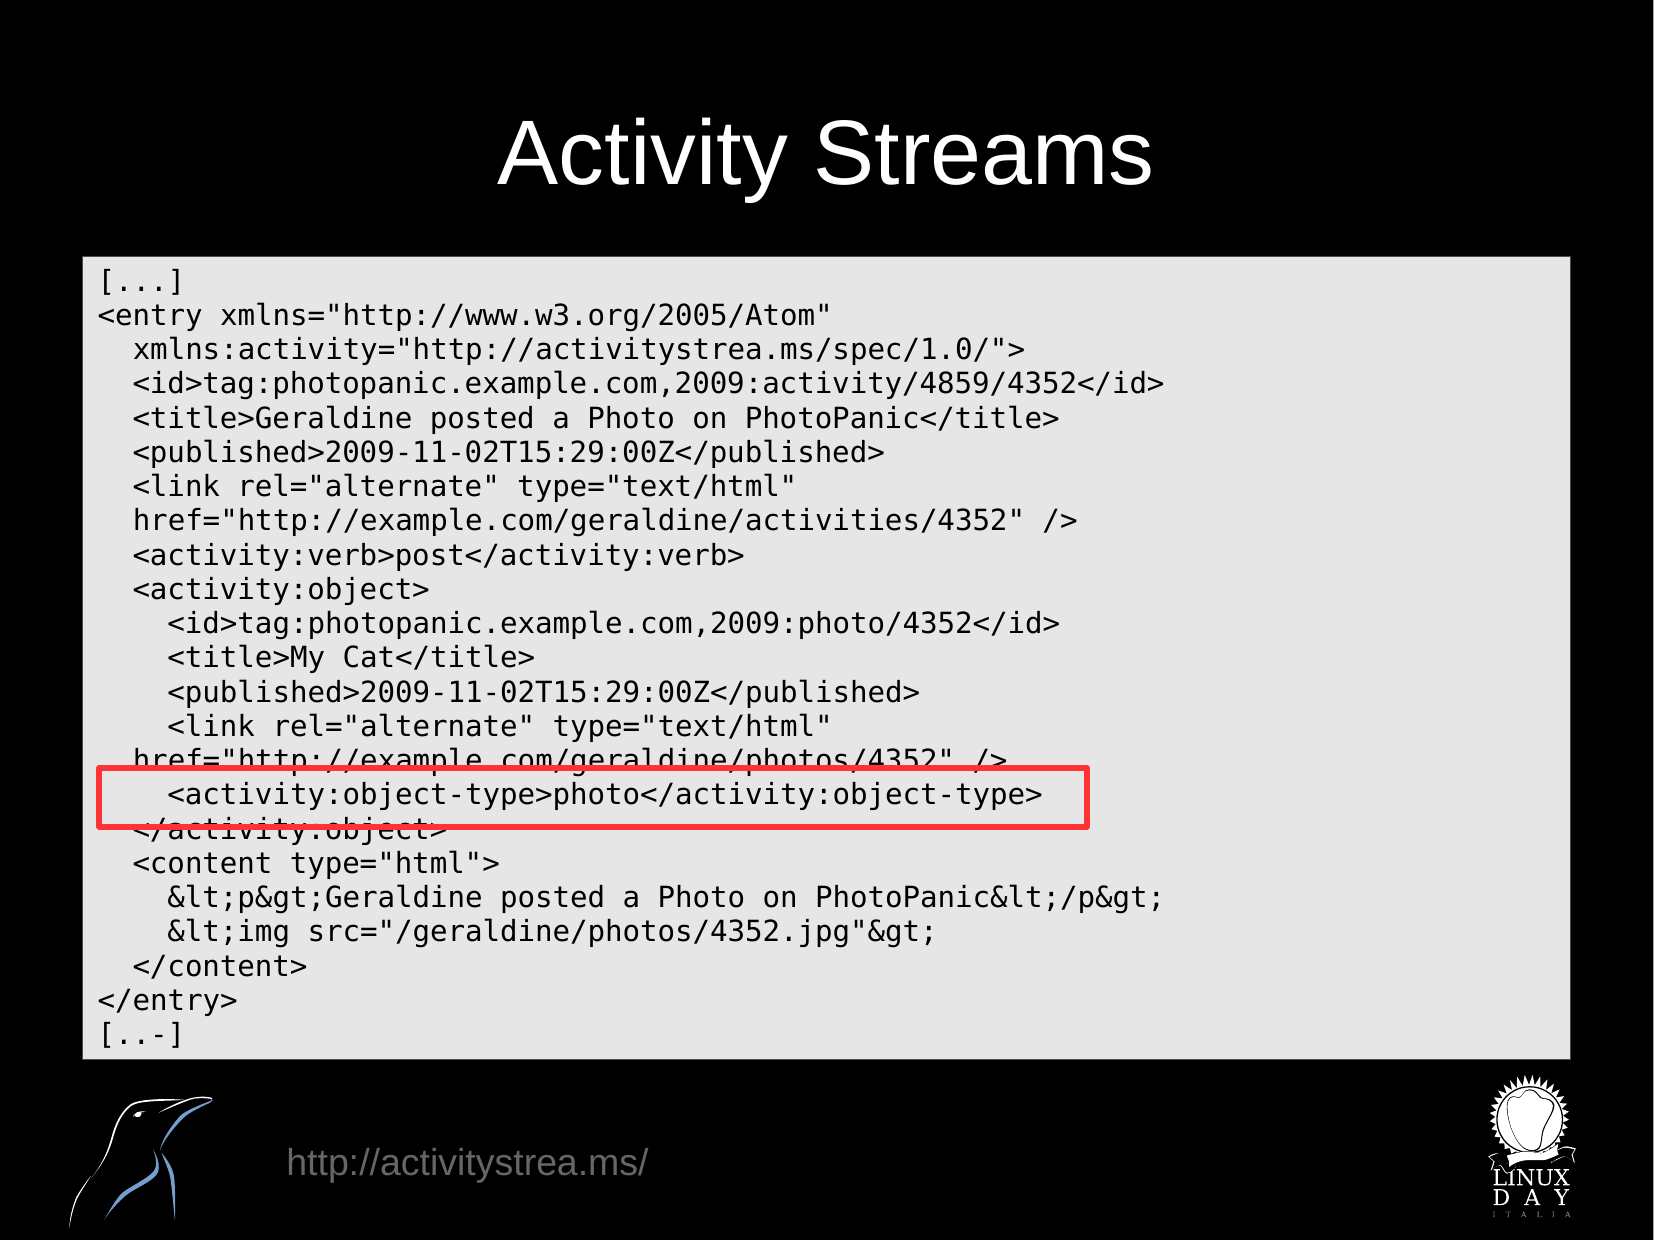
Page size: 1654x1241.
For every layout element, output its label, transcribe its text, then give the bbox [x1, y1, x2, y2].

text_box http://activitystrea.ms/ [271, 1133, 1441, 1191]
title Activity Streams [82, 49, 1571, 256]
text_box [...] <entry xmlns="http://www.w3.org/2005/Atom" xmlns:activity="http://activitystrea.ms/spec/1.0/"> <id>tag:photopanic.example.com,2009:activity/4859/4352</id> <title>Geraldine posted a Photo on PhotoPanic</title> <published>2009-11-02T15:29:00Z</published> <link rel="alternate" type="text/html" href="http://example.com/geraldine/activities/4352" /> <activity:verb>post</activity:verb> <activity:object> <id>tag:photopanic.example.com,2009:photo/4352</id> <title>My Cat</title> <published>2009-11-02T15:29:00Z</published> <link rel="alternate" type="text/html" href="http://example.com/geraldine/photos/4352" /> <activity:object-type>photo</activity:object-type> </activity:object> <content type="html"> &lt;p&gt;Geraldine posted a Photo on PhotoPanic&lt;/p&gt; &lt;img src="/geraldine/photos/4352.jpg"&gt; </content> </entry> [..-] [82, 256, 1571, 1060]
